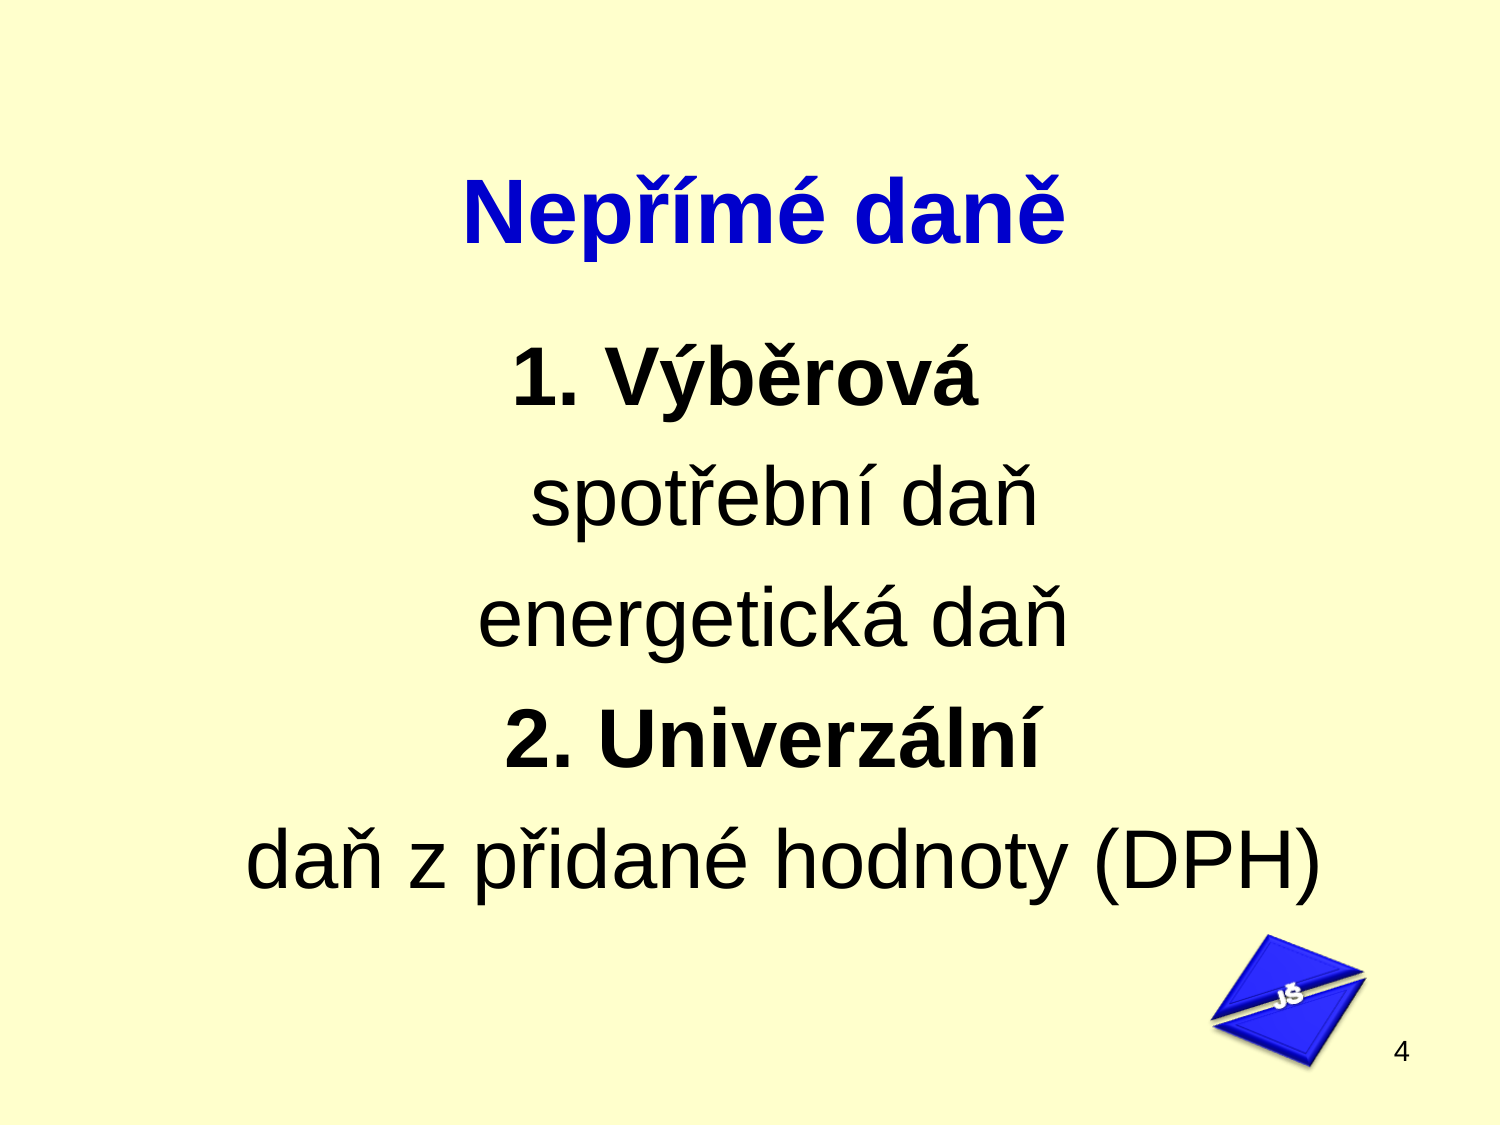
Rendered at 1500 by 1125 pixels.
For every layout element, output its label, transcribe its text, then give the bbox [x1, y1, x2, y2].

list 1. Výběrová spotřební daň energetická daň 2. Univerzální daň z přidané hodnoty (DPH) [76, 314, 1437, 1106]
title Nepřímé daně [76, 34, 1427, 314]
text_box <číslo> [1074, 1024, 1426, 1103]
picture [1196, 923, 1378, 1084]
